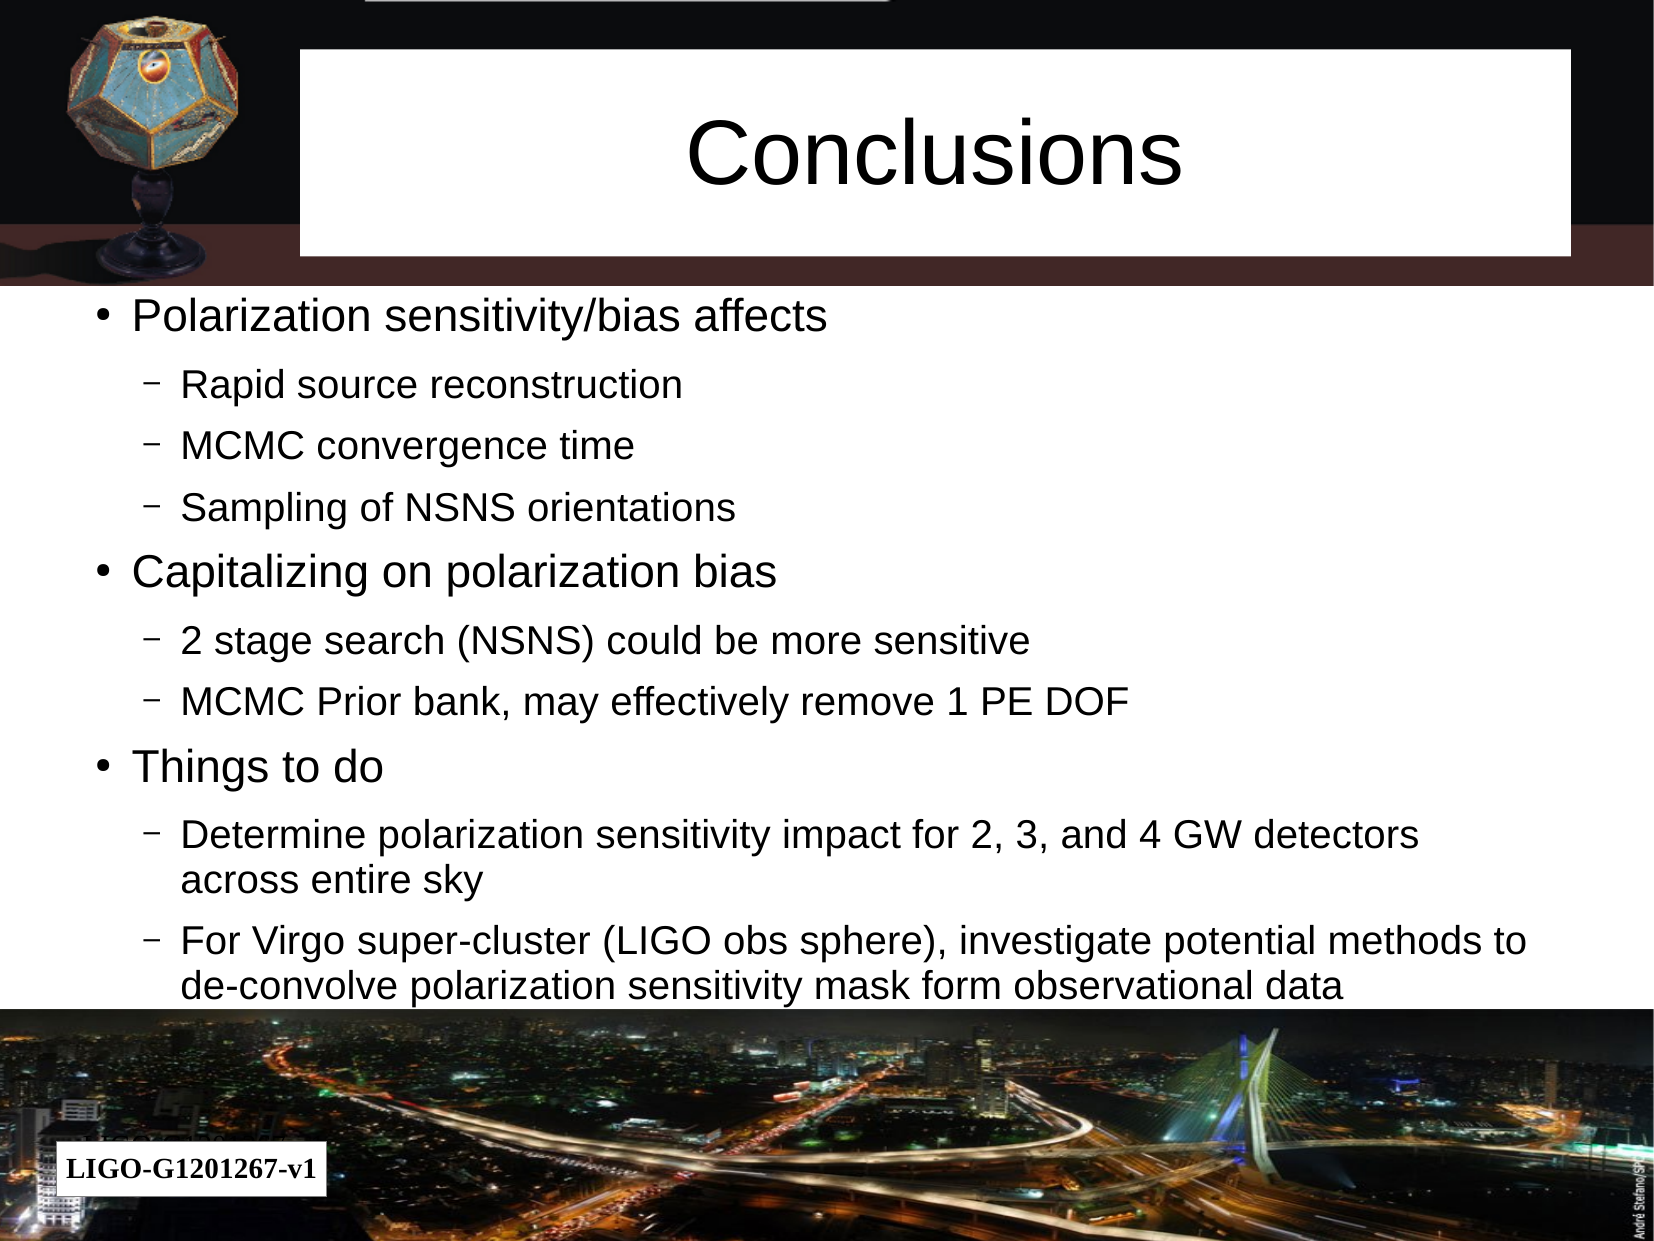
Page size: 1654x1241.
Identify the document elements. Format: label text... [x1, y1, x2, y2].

picture [0, 1009, 1654, 1241]
title Conclusions [300, 49, 1571, 257]
list Polarization sensitivity/bias affects Rapid source reconstruction MCMC convergence time Sampling of NSNS orientations Capitalizing on polarization bias 2 stage search (NSNS) could be more sensitive MCMC Prior bank, may effectively remove 1 PE DOF Things to do Determine polarization sensitivity impact for 2, 3, and 4 GW detectors across entire sky For Virgo super-cluster (LIGO obs sphere), investigate potential methods to de-convolve polarization sensitivity mask form observational data [82, 290, 1538, 1010]
picture [0, 0, 1654, 286]
